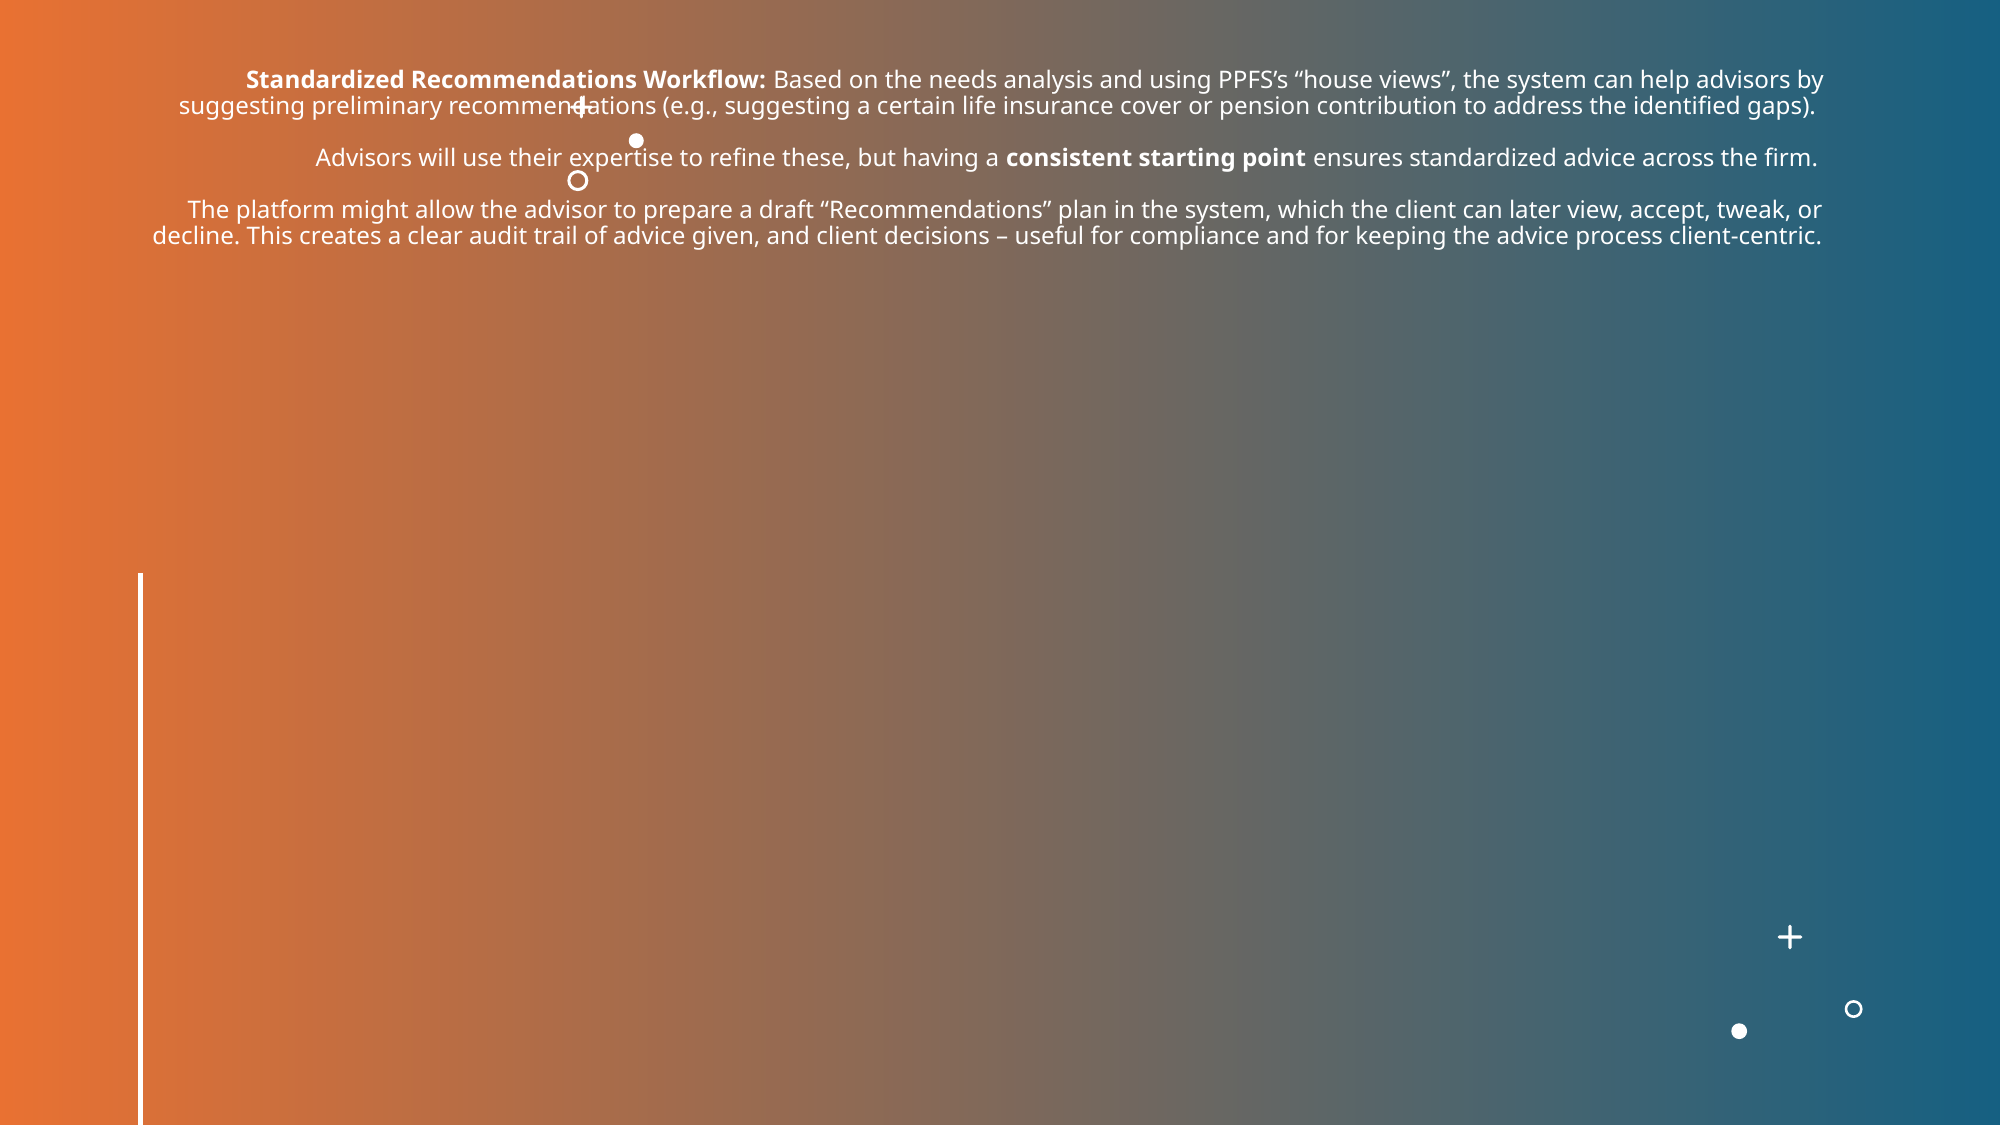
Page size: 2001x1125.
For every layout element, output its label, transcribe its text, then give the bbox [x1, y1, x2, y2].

title Standardized Recommendations Workflow: Based on the needs analysis and using PPFS’s “house views”, the system can help advisors by suggesting preliminary recommendations (e.g., suggesting a certain life insurance cover or pension contribution to address the identified gaps). Advisors will use their expertise to refine these, but having a consistent starting point ensures standardized advice across the firm. The platform might allow the advisor to prepare a draft “Recommendations” plan in the system, which the client can later view, accept, tweak, or decline. This creates a clear audit trail of advice given, and client decisions – useful for compliance and for keeping the advice process client-centric. [636, 95, 1812, 950]
text_box [0, 0, 2000, 1125]
